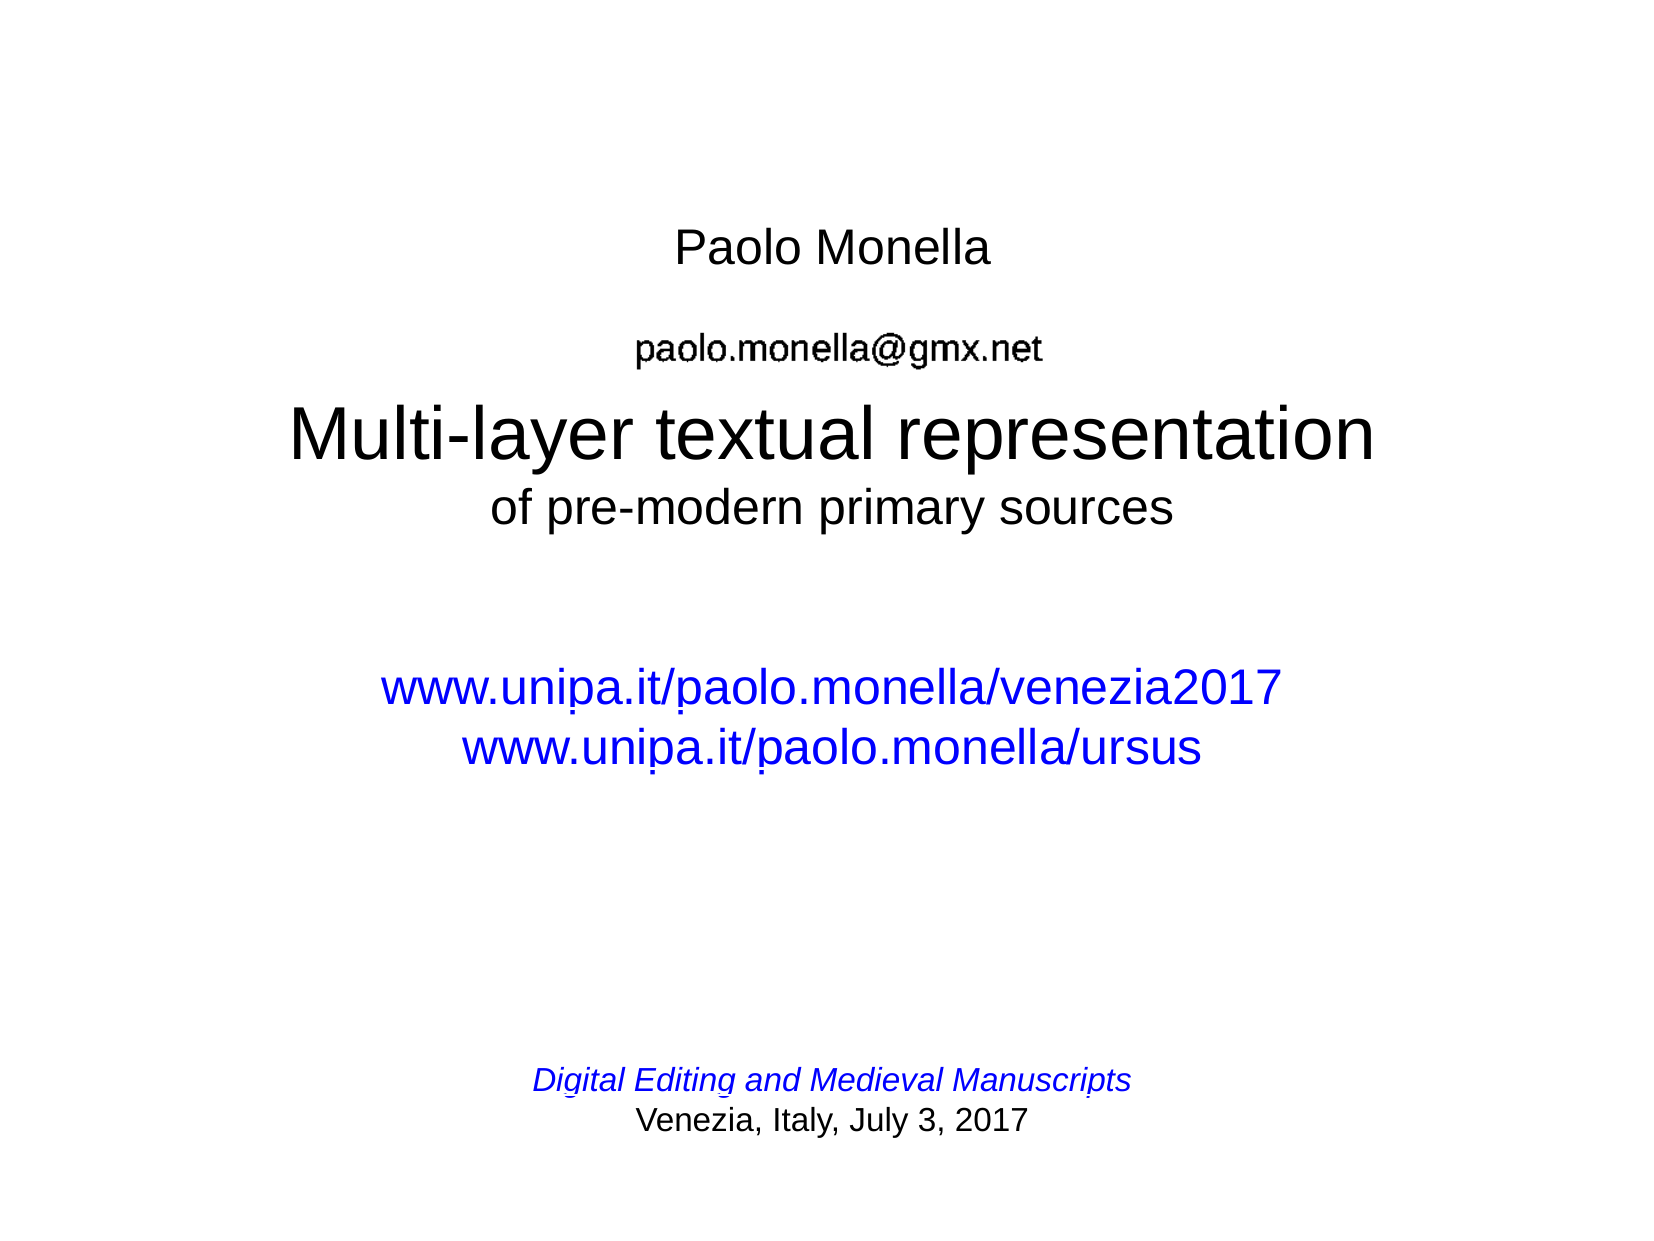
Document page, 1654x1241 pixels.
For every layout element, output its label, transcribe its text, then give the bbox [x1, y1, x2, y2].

text_box Digital Editing and Medieval Manuscripts Venezia, Italy, July 3, 2017 [129, 968, 1536, 1229]
picture [620, 322, 1055, 372]
text_box Paolo Monella Multi-layer textual representation of pre-modern primary sources www.unipa.it/paolo.monella/venezia2017 www.unipa.it/paolo.monella/ursus [129, 250, 1536, 738]
